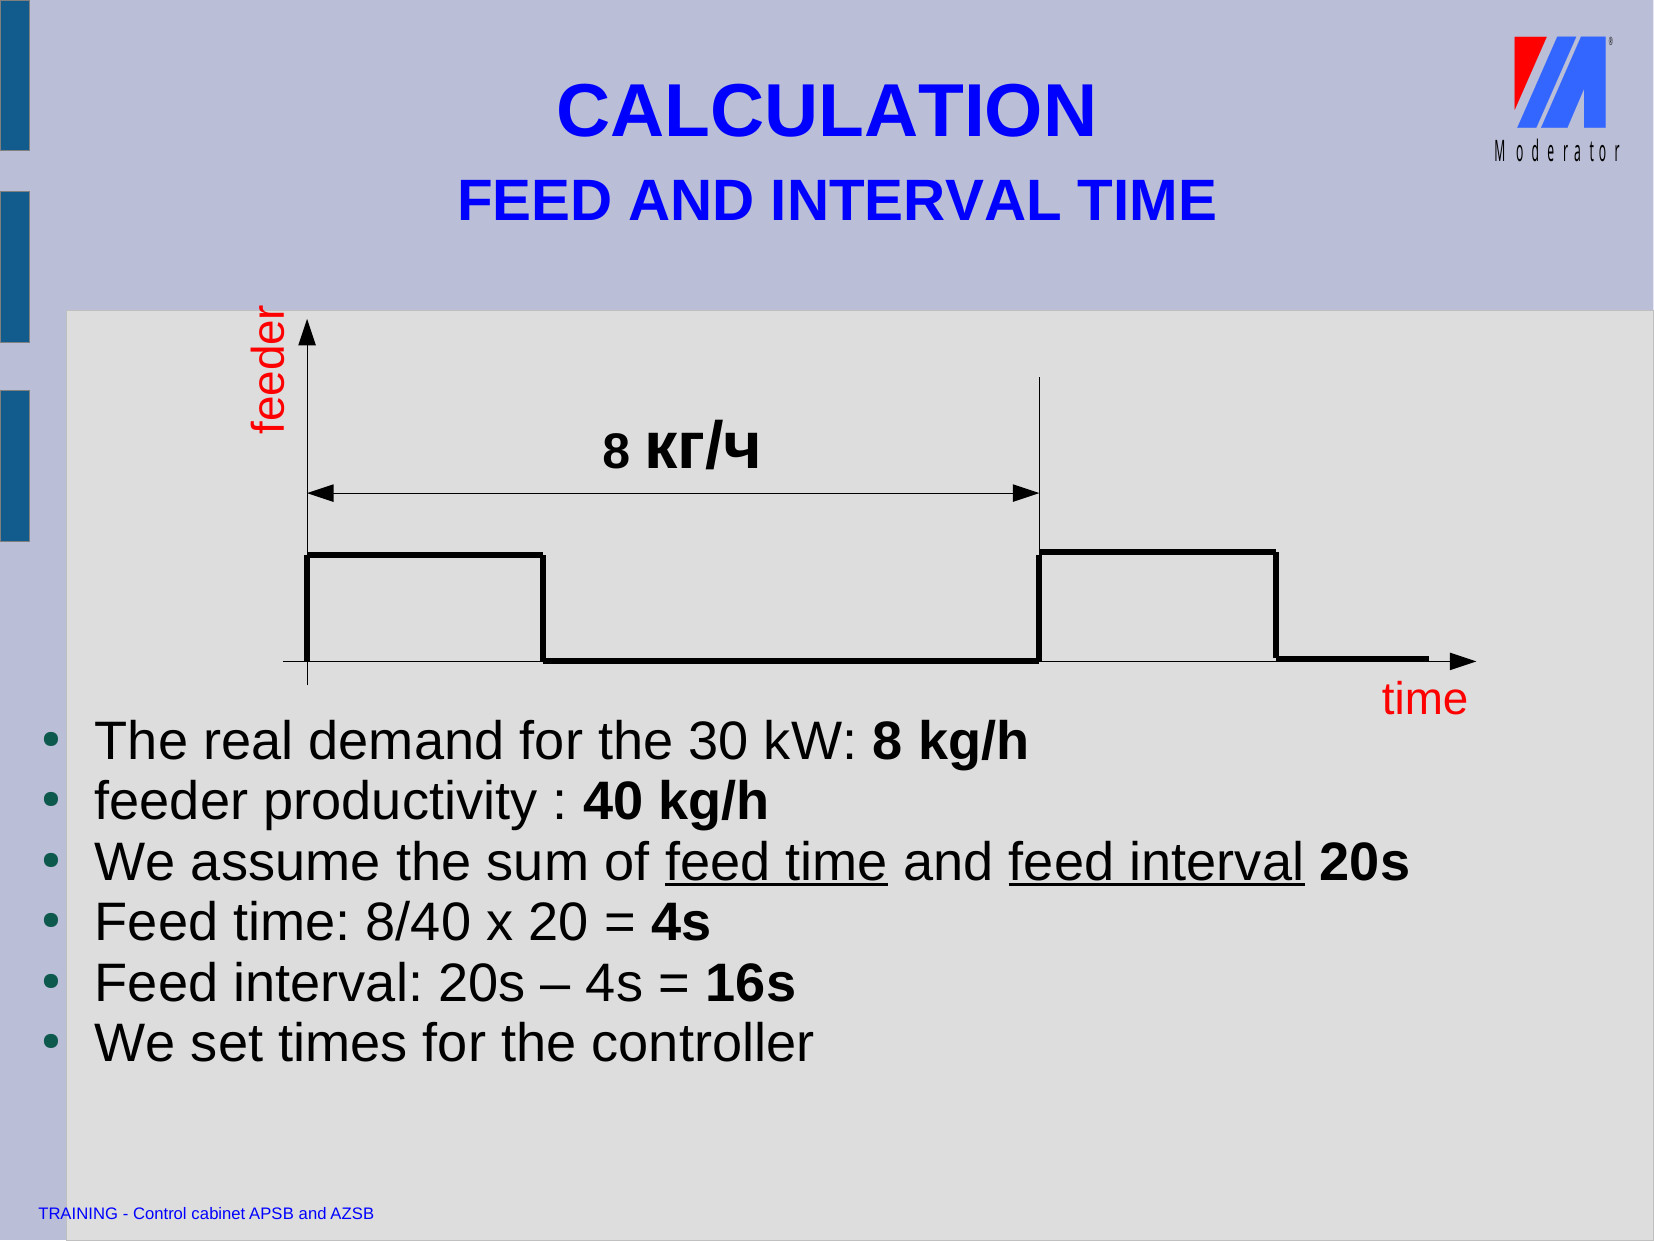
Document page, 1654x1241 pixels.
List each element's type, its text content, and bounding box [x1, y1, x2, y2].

list The real demand for the 30 kW: 8 kg/h feeder productivity : 40 kg/h We assume the sum of feed time and feed interval 20s Feed time: 8/40 x 20 = 4s Feed interval: 20s – 4s = 16s We set times for the controller [23, 710, 1642, 1157]
picture [1492, 33, 1635, 167]
list feeder [242, 162, 294, 506]
text_box TRAINING - Control cabinet APSB and AZSB [23, 1197, 1134, 1231]
list 8 кг/ч [531, 407, 875, 483]
list time [1311, 673, 1654, 725]
title CALCULATION FEED AND INTERVAL TIME [82, 49, 1571, 257]
